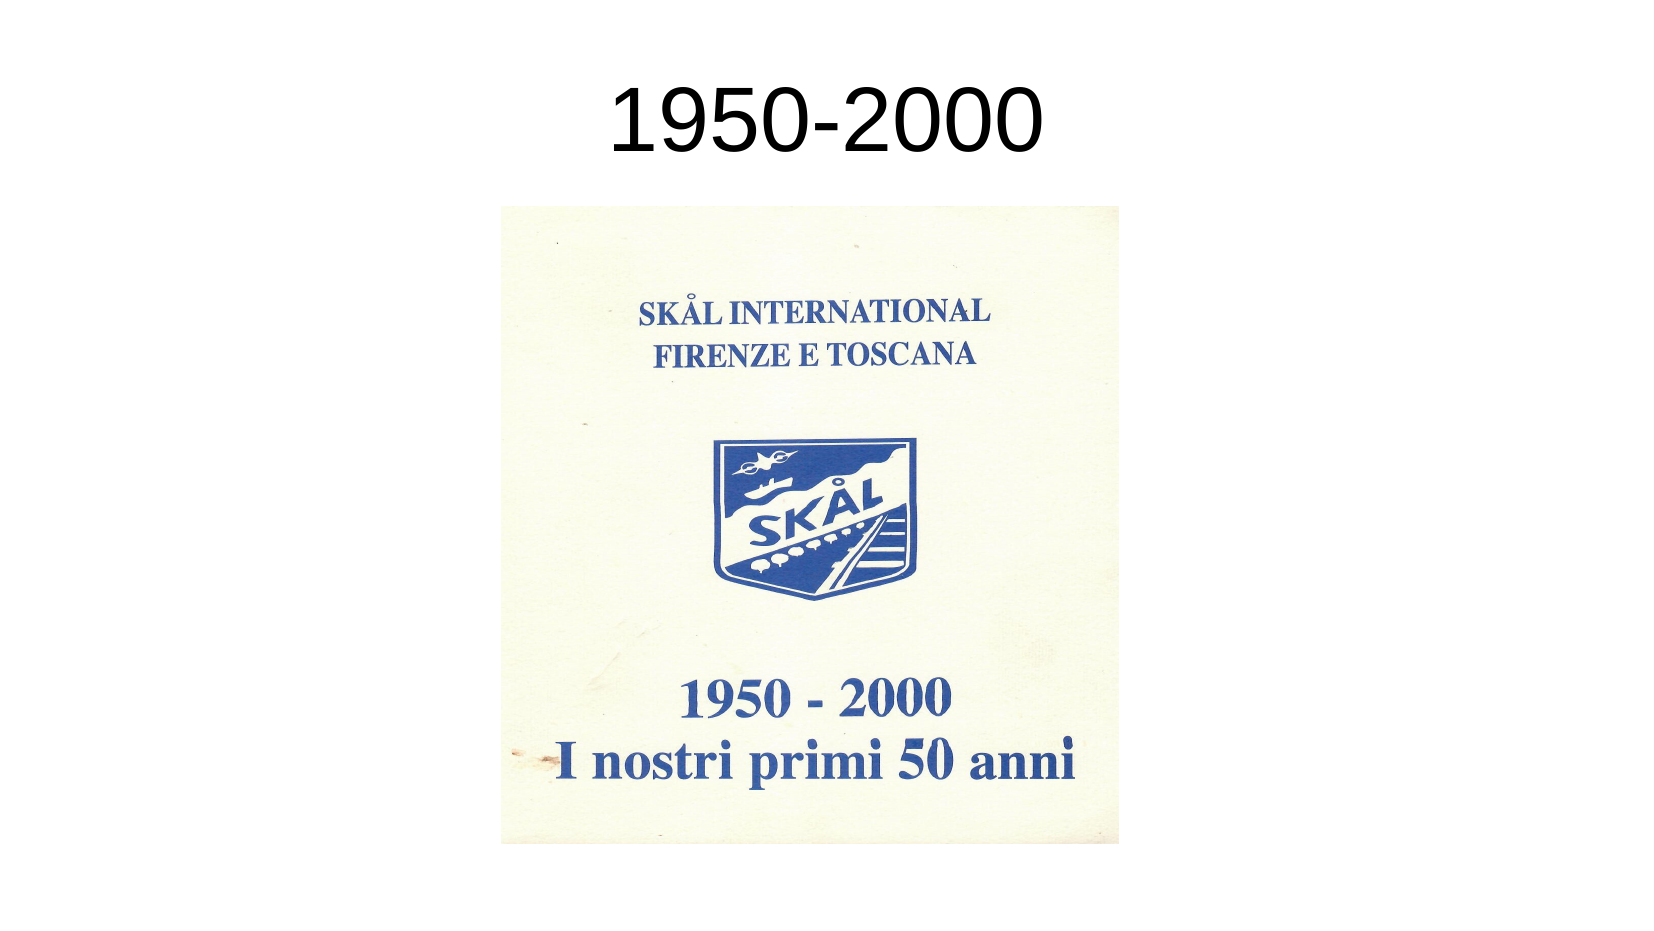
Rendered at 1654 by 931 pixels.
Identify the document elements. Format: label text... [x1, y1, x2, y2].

picture [501, 206, 1119, 844]
title 1950-2000 [82, 37, 1571, 193]
